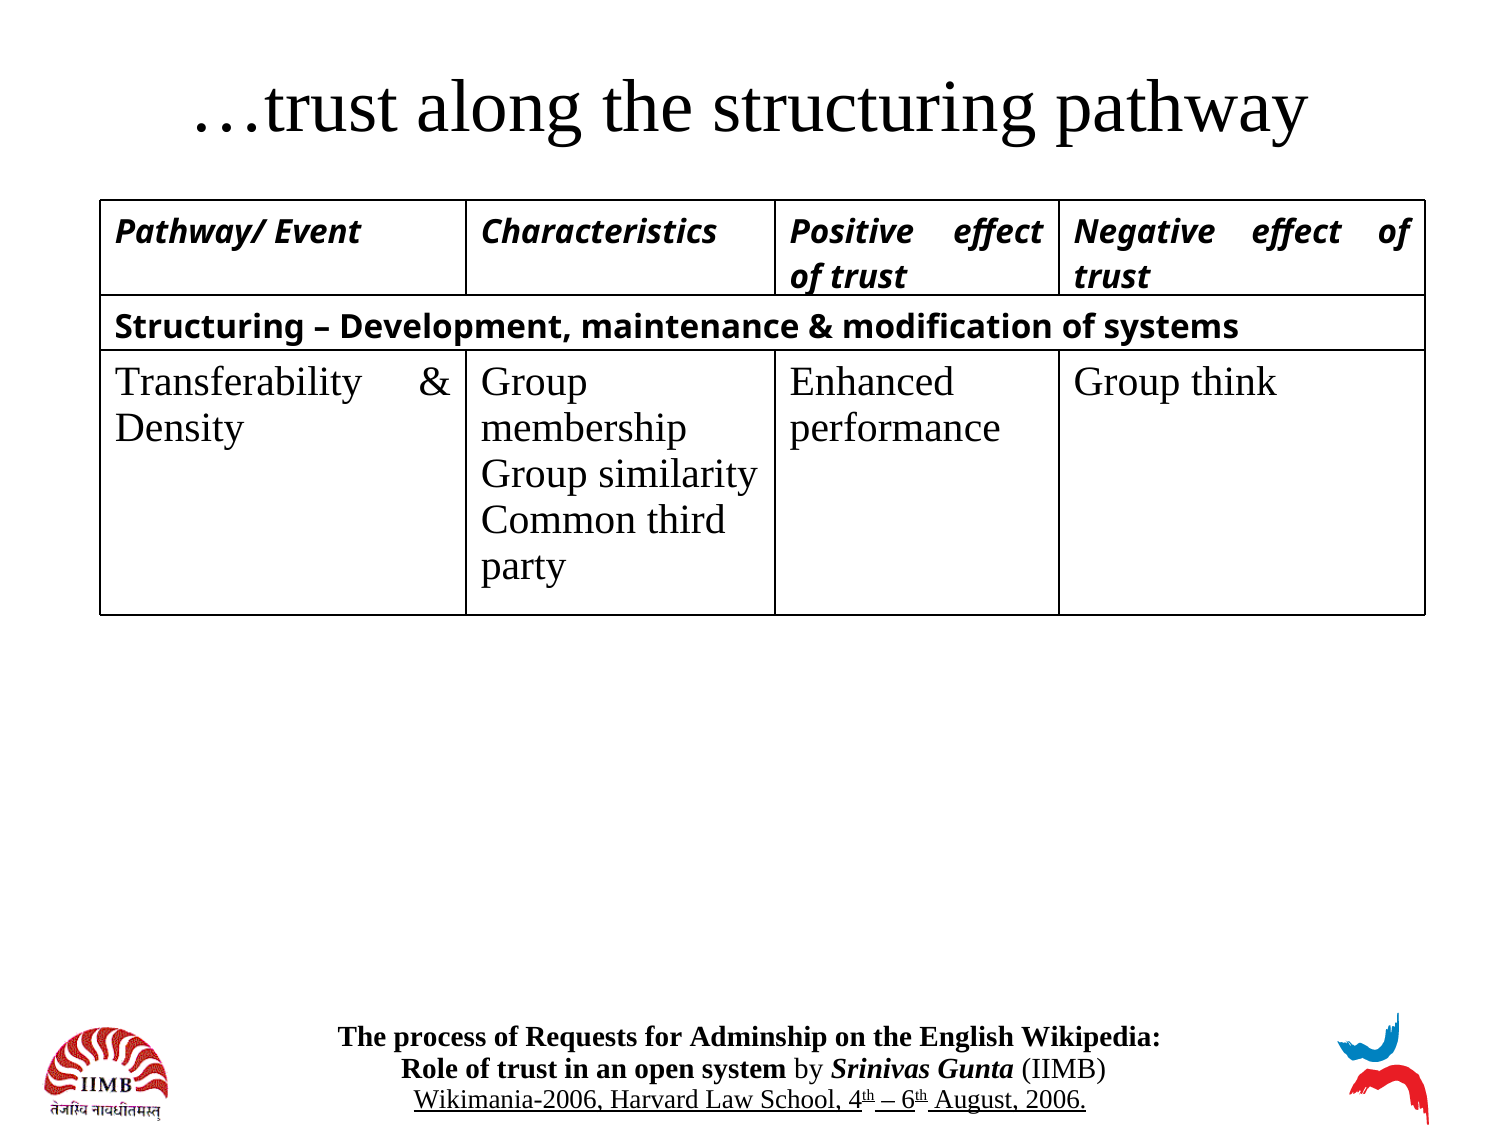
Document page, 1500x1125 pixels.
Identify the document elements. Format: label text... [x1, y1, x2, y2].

text_box Pathway/ Event [101, 201, 465, 294]
text_box Positive effect of trust [776, 201, 1058, 294]
text_box Structuring – Development, maintenance & modification of systems [101, 296, 1424, 349]
title …trust along the structuring pathway [112, 37, 1388, 176]
text_box Enhanced performance [776, 351, 1058, 614]
text_box Transferability & Density [101, 351, 465, 614]
picture [1337, 1012, 1431, 1125]
text_box Group think [1060, 351, 1424, 614]
text_box Group membership Group similarity Common third party [467, 351, 774, 614]
text_box Negative effect of trust [1060, 201, 1424, 294]
text_box Characteristics [467, 201, 774, 294]
